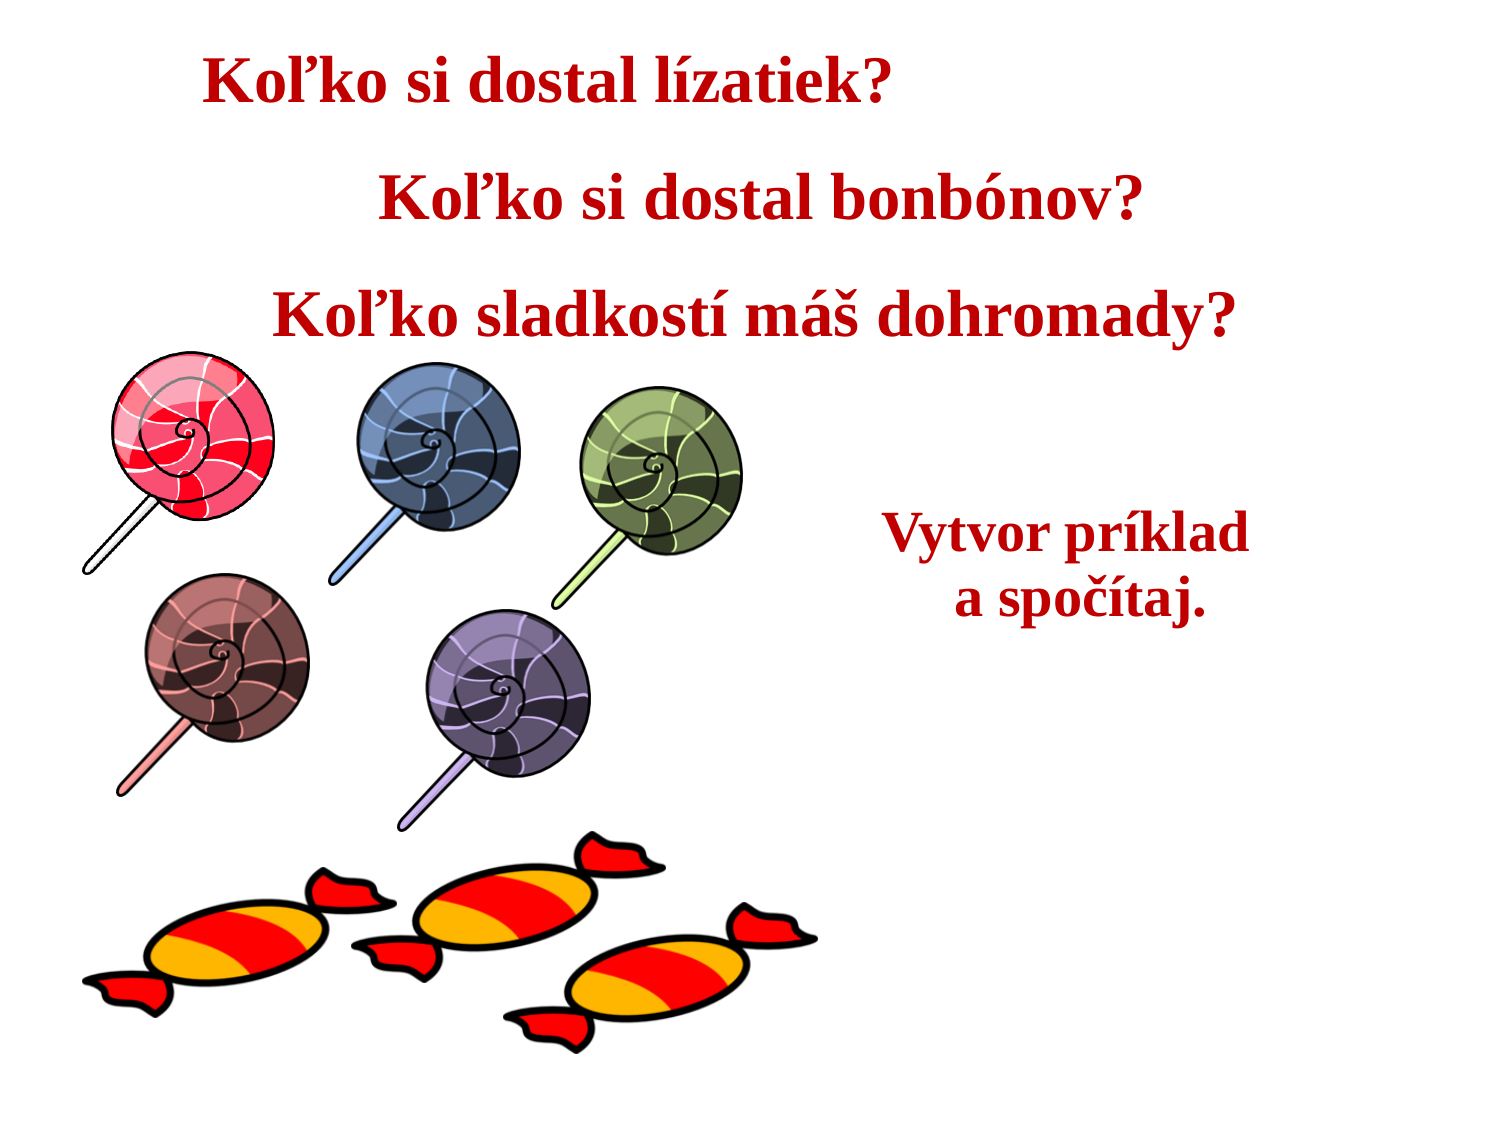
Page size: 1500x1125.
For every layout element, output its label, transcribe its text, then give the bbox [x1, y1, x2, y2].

picture [82, 351, 310, 797]
text_box Koľko si dostal bonbónov? [363, 152, 1337, 242]
text_box Koľko sladkostí máš dohromady? [257, 269, 1500, 359]
text_box Vytvor príklad a spočítaj. [867, 492, 1383, 637]
text_box Koľko si dostal lízatiek? [187, 35, 1336, 125]
picture [82, 386, 818, 1054]
picture [328, 363, 521, 586]
